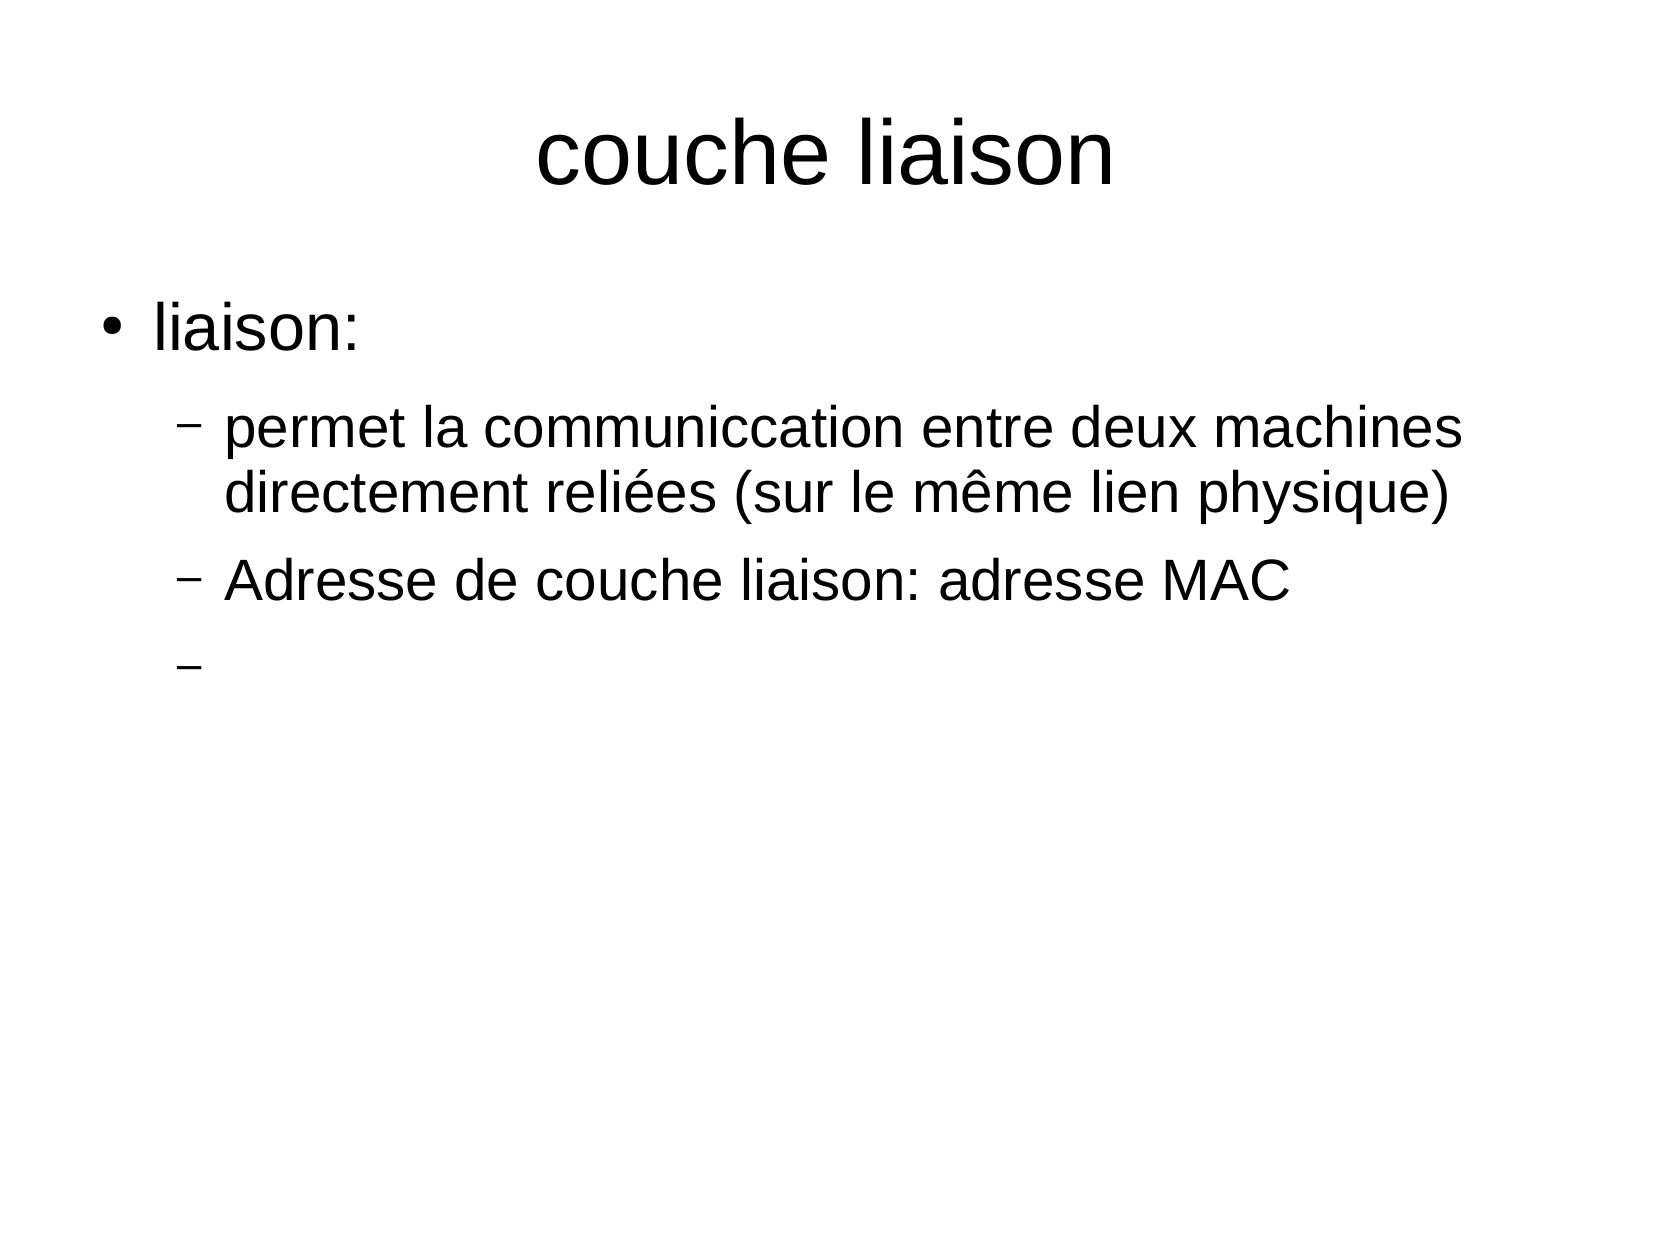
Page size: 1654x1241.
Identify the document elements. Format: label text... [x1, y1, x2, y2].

list liaison: permet la communiccation entre deux machines directement reliées (sur le même lien physique) Adresse de couche liaison: adresse MAC [82, 290, 1571, 1109]
title couche liaison [82, 49, 1571, 257]
